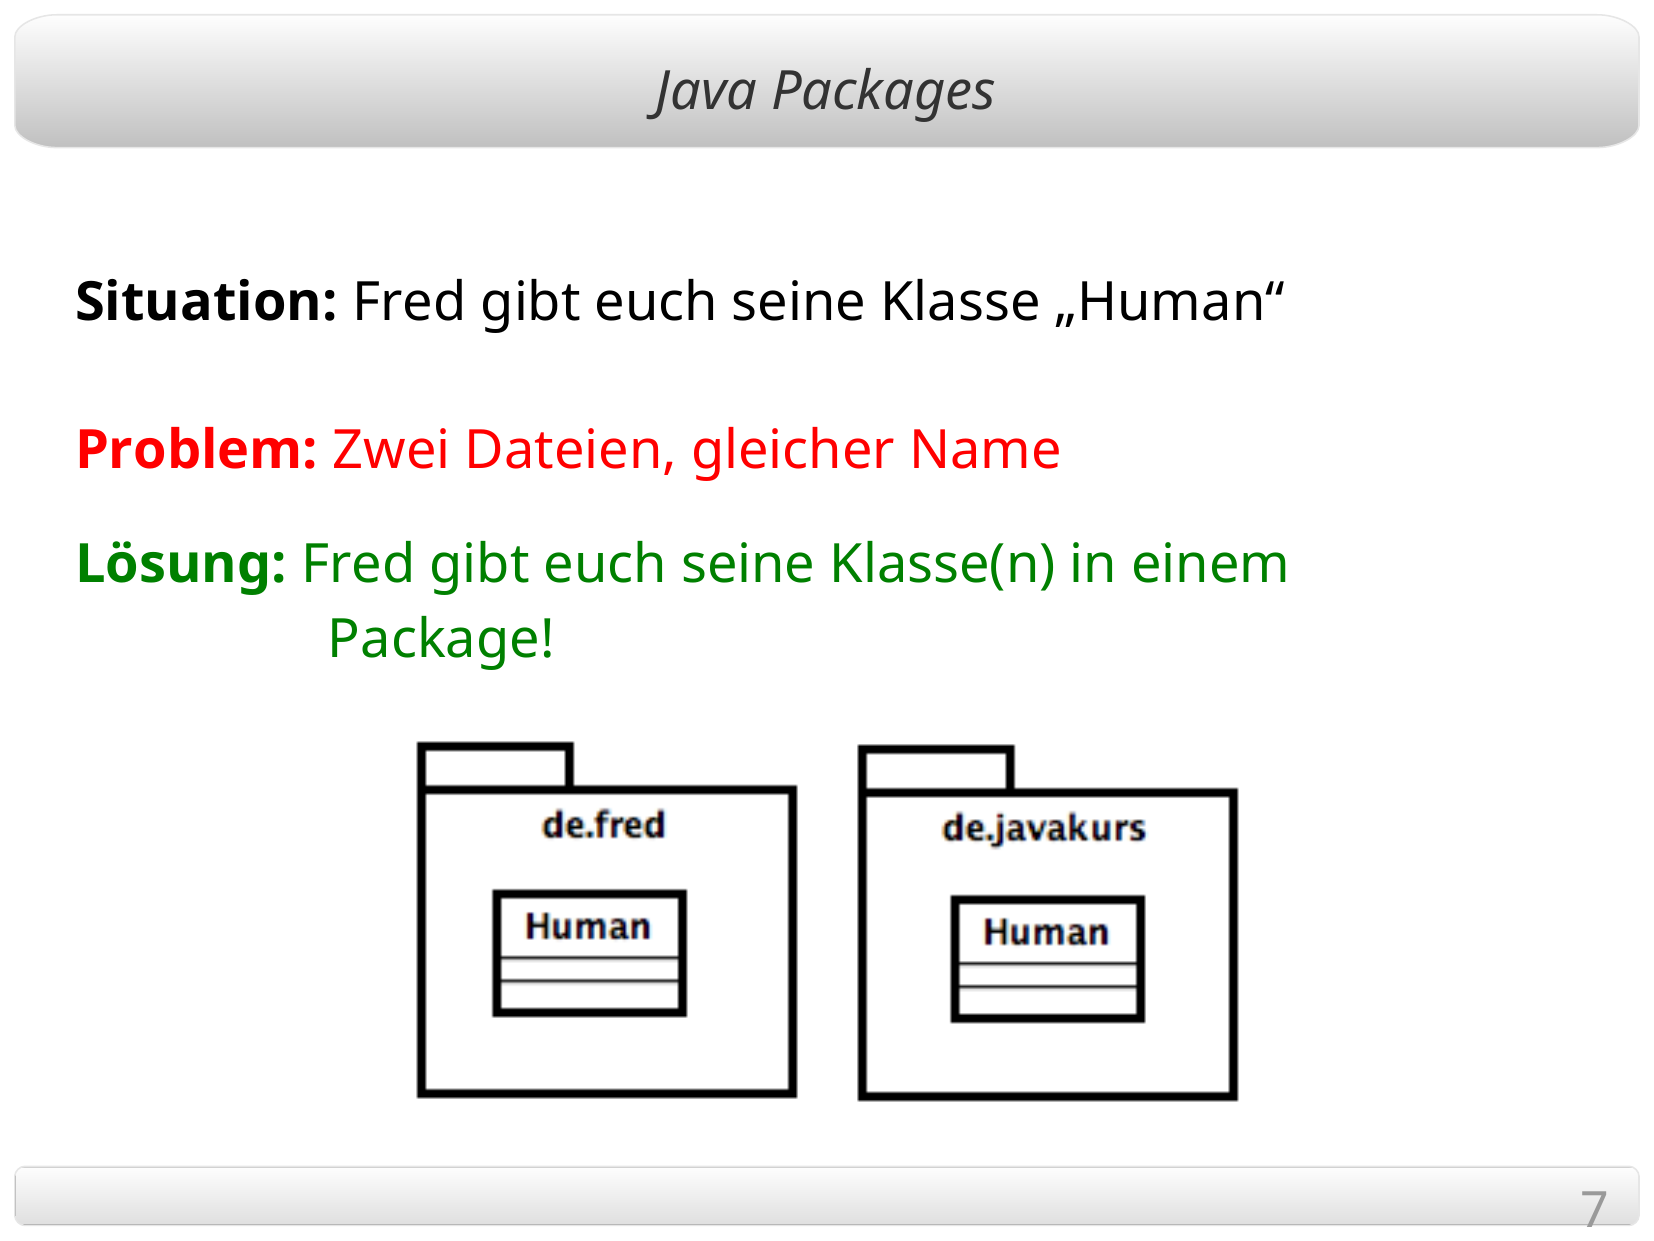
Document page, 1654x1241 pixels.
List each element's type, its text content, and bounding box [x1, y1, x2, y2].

picture [392, 717, 1262, 1126]
text_box Lösung: Fred gibt euch seine Klasse(n) in einem Package! [75, 525, 1438, 658]
text_box Situation: Fred gibt euch seine Klasse „Human“ Problem: Zwei Dateien, gleicher Name [75, 262, 1401, 461]
title Java Packages [29, 29, 1624, 147]
